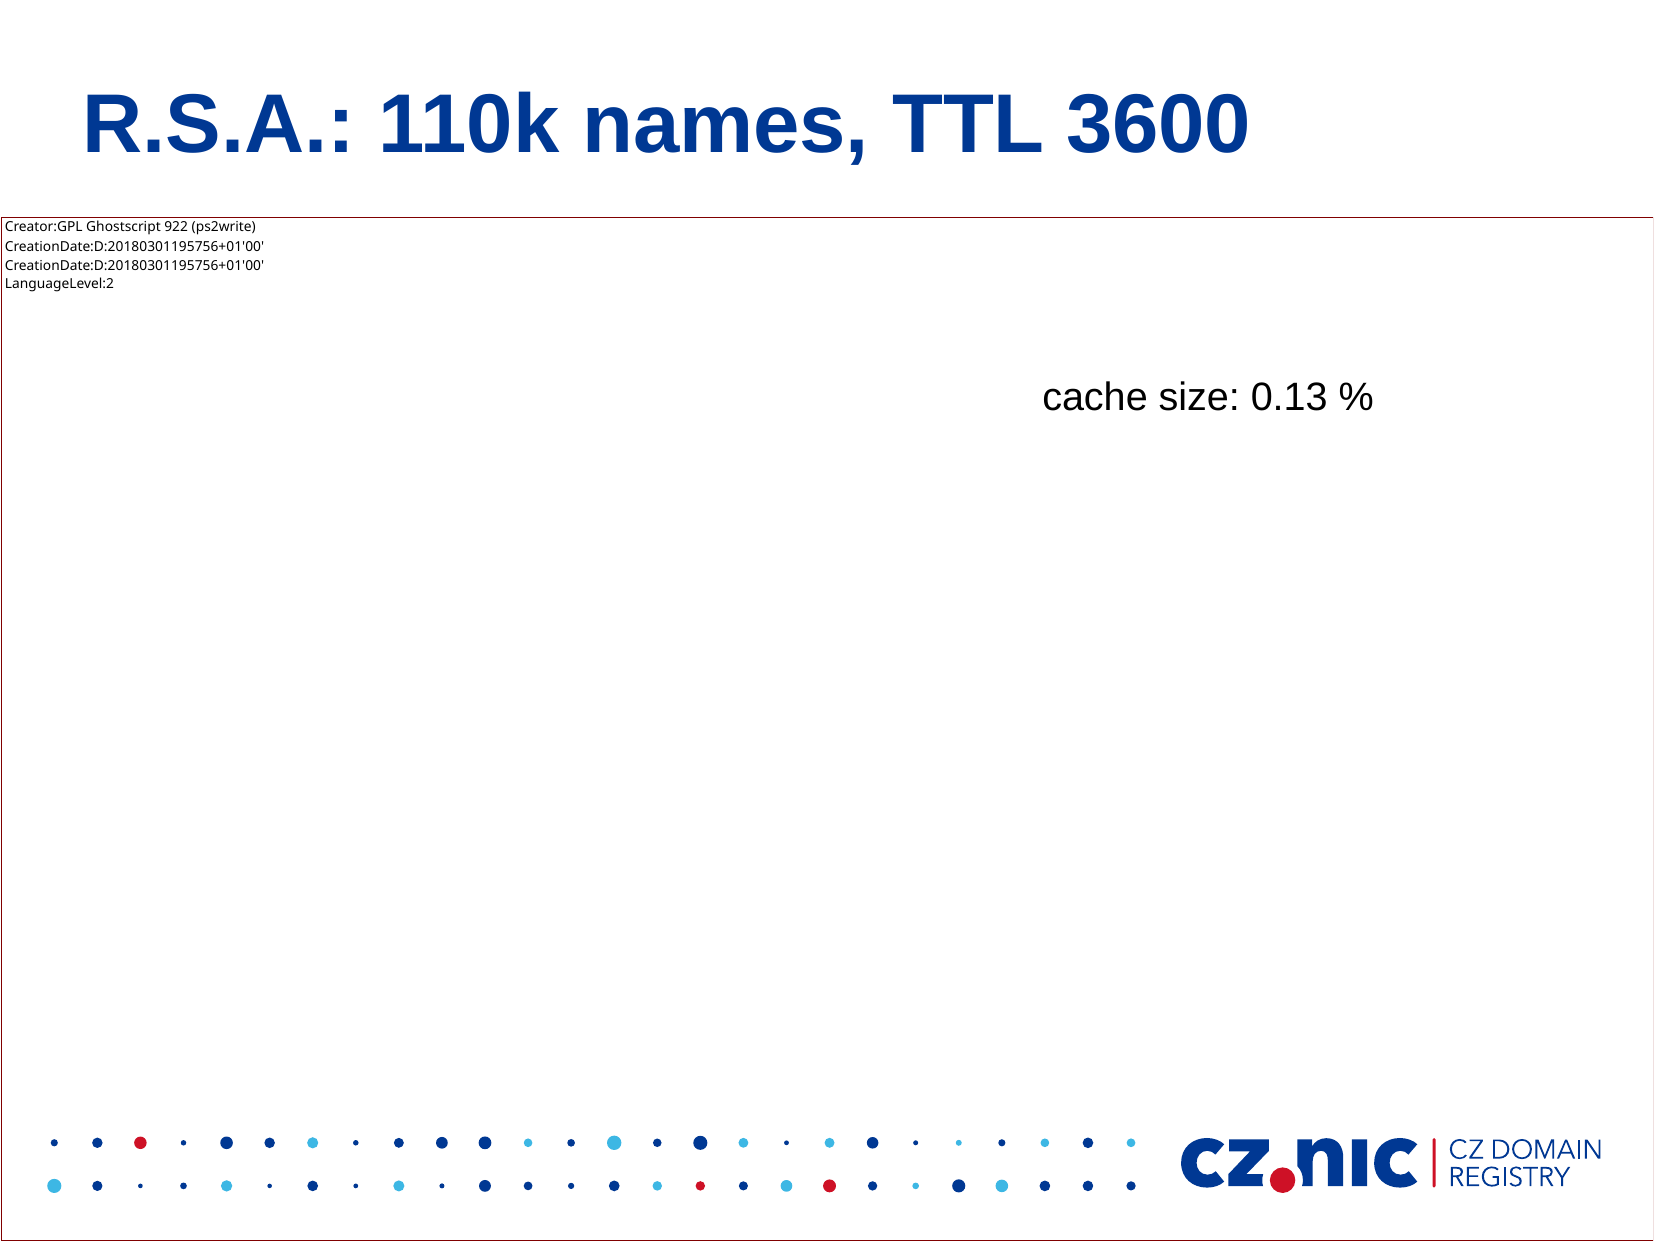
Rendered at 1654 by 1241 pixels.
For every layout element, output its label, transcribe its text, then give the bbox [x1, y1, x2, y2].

title R.S.A.: 110k names, TTL 3600 [82, 70, 1571, 178]
text_box cache size: 0.13 % [1027, 366, 1441, 470]
picture [0, 216, 1654, 1241]
